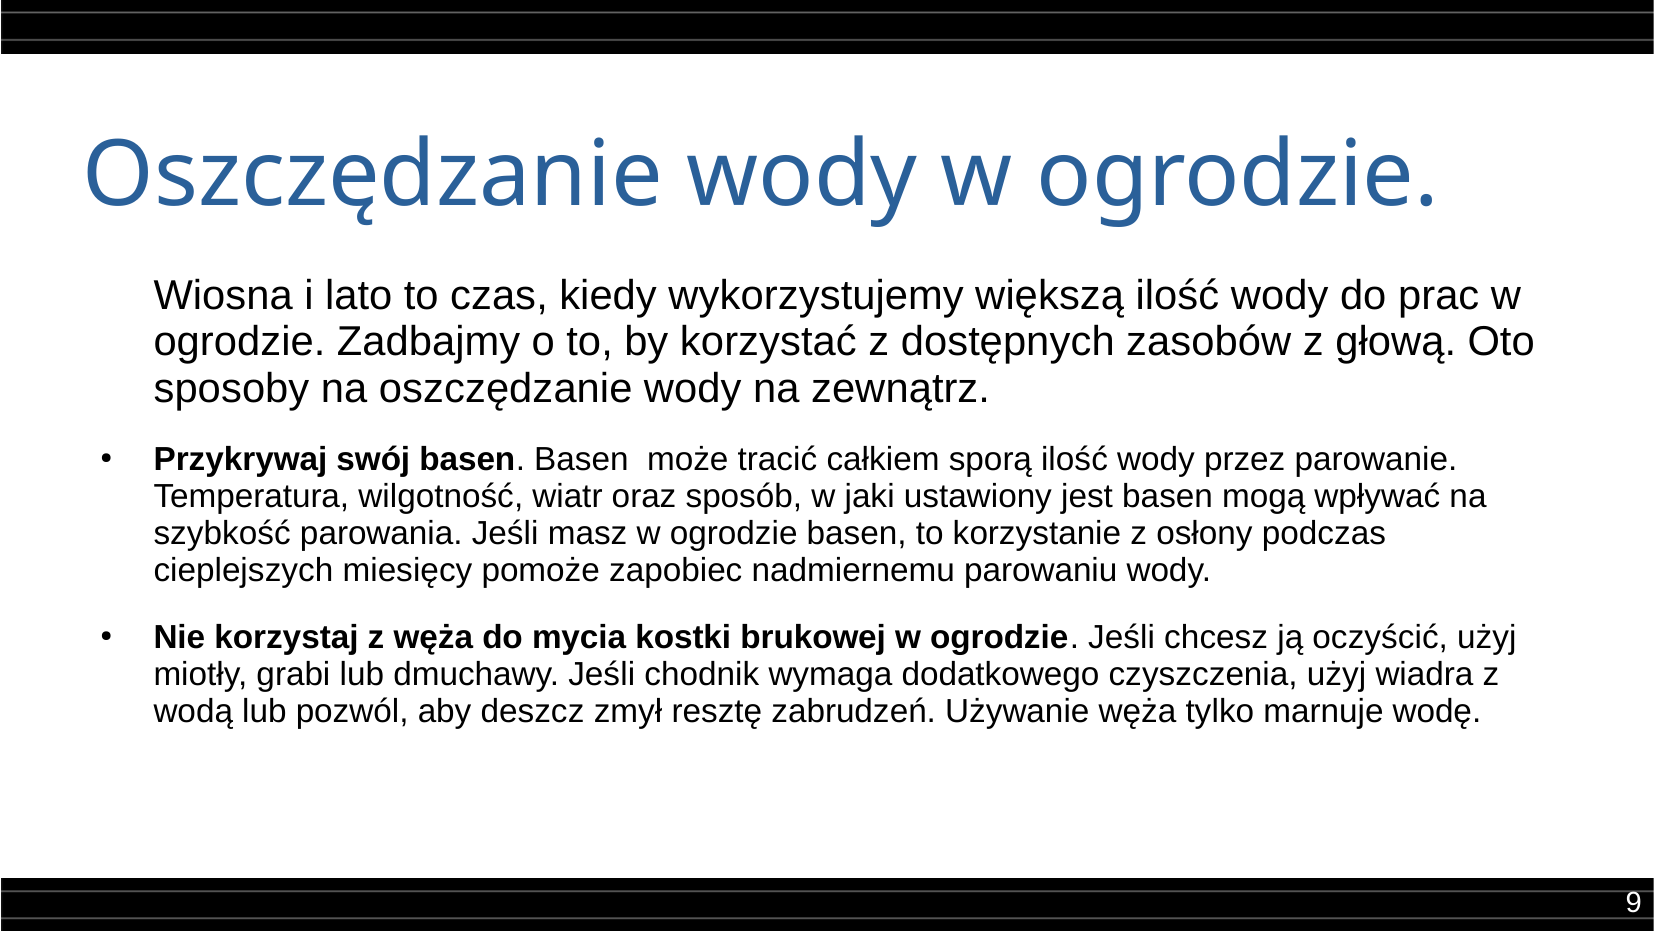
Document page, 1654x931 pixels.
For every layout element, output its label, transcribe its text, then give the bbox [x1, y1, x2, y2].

picture [1, 878, 1654, 931]
title Oszczędzanie wody w ogrodzie. [82, 92, 1571, 249]
picture [1, 0, 1654, 54]
list Wiosna i lato to czas, kiedy wykorzystujemy większą ilość wody do prac w ogrodzie. Zadbajmy o to, by korzystać z dostępnych zasobów z głową. Oto sposoby na oszczędzanie wody na zewnątrz. Przykrywaj swój basen. Basen może tracić całkiem sporą ilość wody przez parowanie. Temperatura, wilgotność, wiatr oraz sposób, w jaki ustawiony jest basen mogą wpływać na szybkość parowania. Jeśli masz w ogrodzie basen, to korzystanie z osłony podczas cieplejszych miesięcy pomoże zapobiec nadmiernemu parowaniu wody. Nie korzystaj z węża do mycia kostki brukowej w ogrodzie. Jeśli chcesz ją oczyścić, użyj miotły, grabi lub dmuchawy. Jeśli chodnik wymaga dodatkowego czyszczenia, użyj wiadra z wodą lub pozwól, aby deszcz zmył resztę zabrudzeń. Używanie węża tylko marnuje wodę. [82, 271, 1571, 758]
